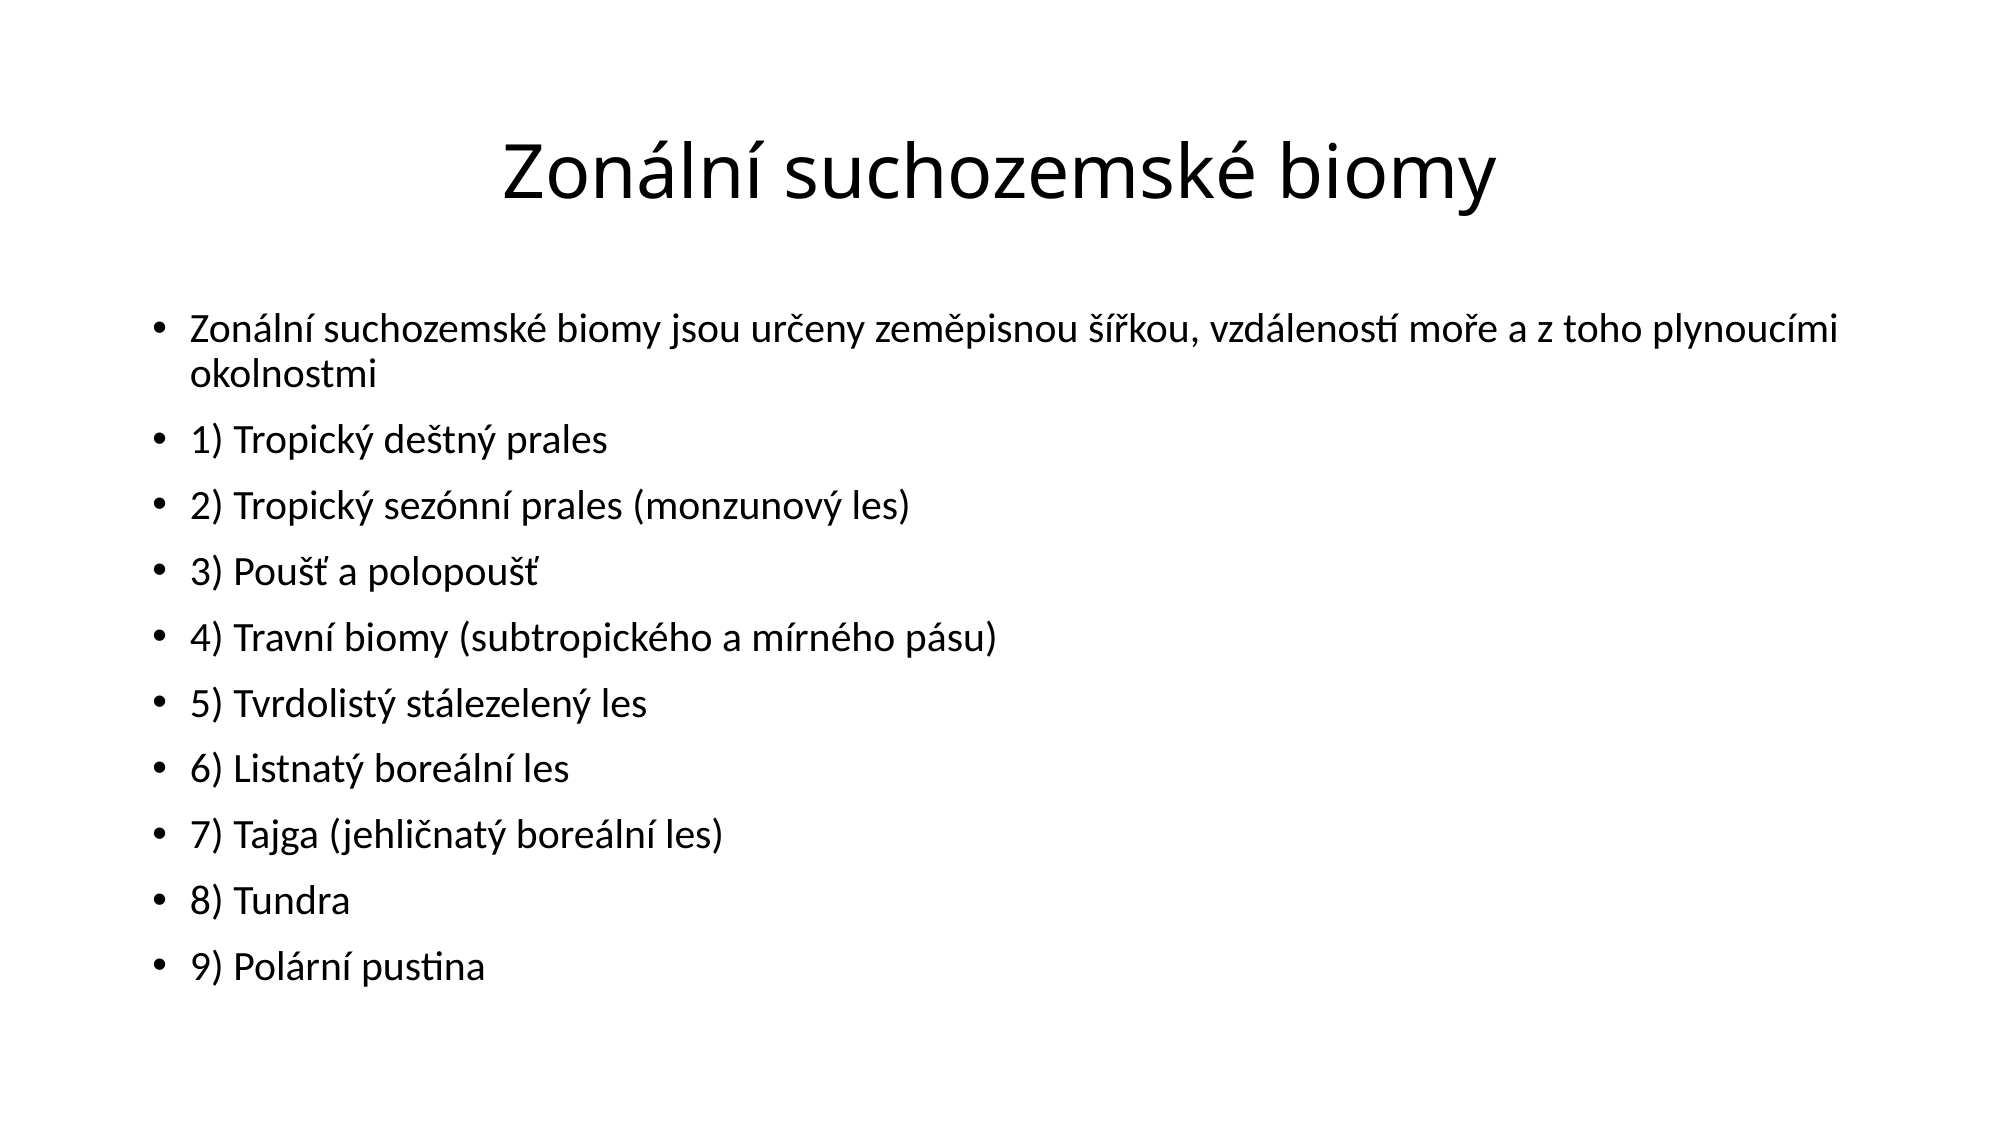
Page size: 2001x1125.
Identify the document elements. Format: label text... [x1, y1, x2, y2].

list Zonální suchozemské biomy jsou určeny zeměpisnou šířkou, vzdáleností moře a z toho plynoucími okolnostmi 1) Tropický deštný prales 2) Tropický sezónní prales (monzunový les) 3) Poušť a polopoušť 4) Travní biomy (subtropického a mírného pásu) 5) Tvrdolistý stálezelený les 6) Listnatý boreální les 7) Tajga (jehličnatý boreální les) 8) Tundra 9) Polární pustina [137, 299, 1863, 1014]
title Zonální suchozemské biomy [137, 59, 1863, 278]
